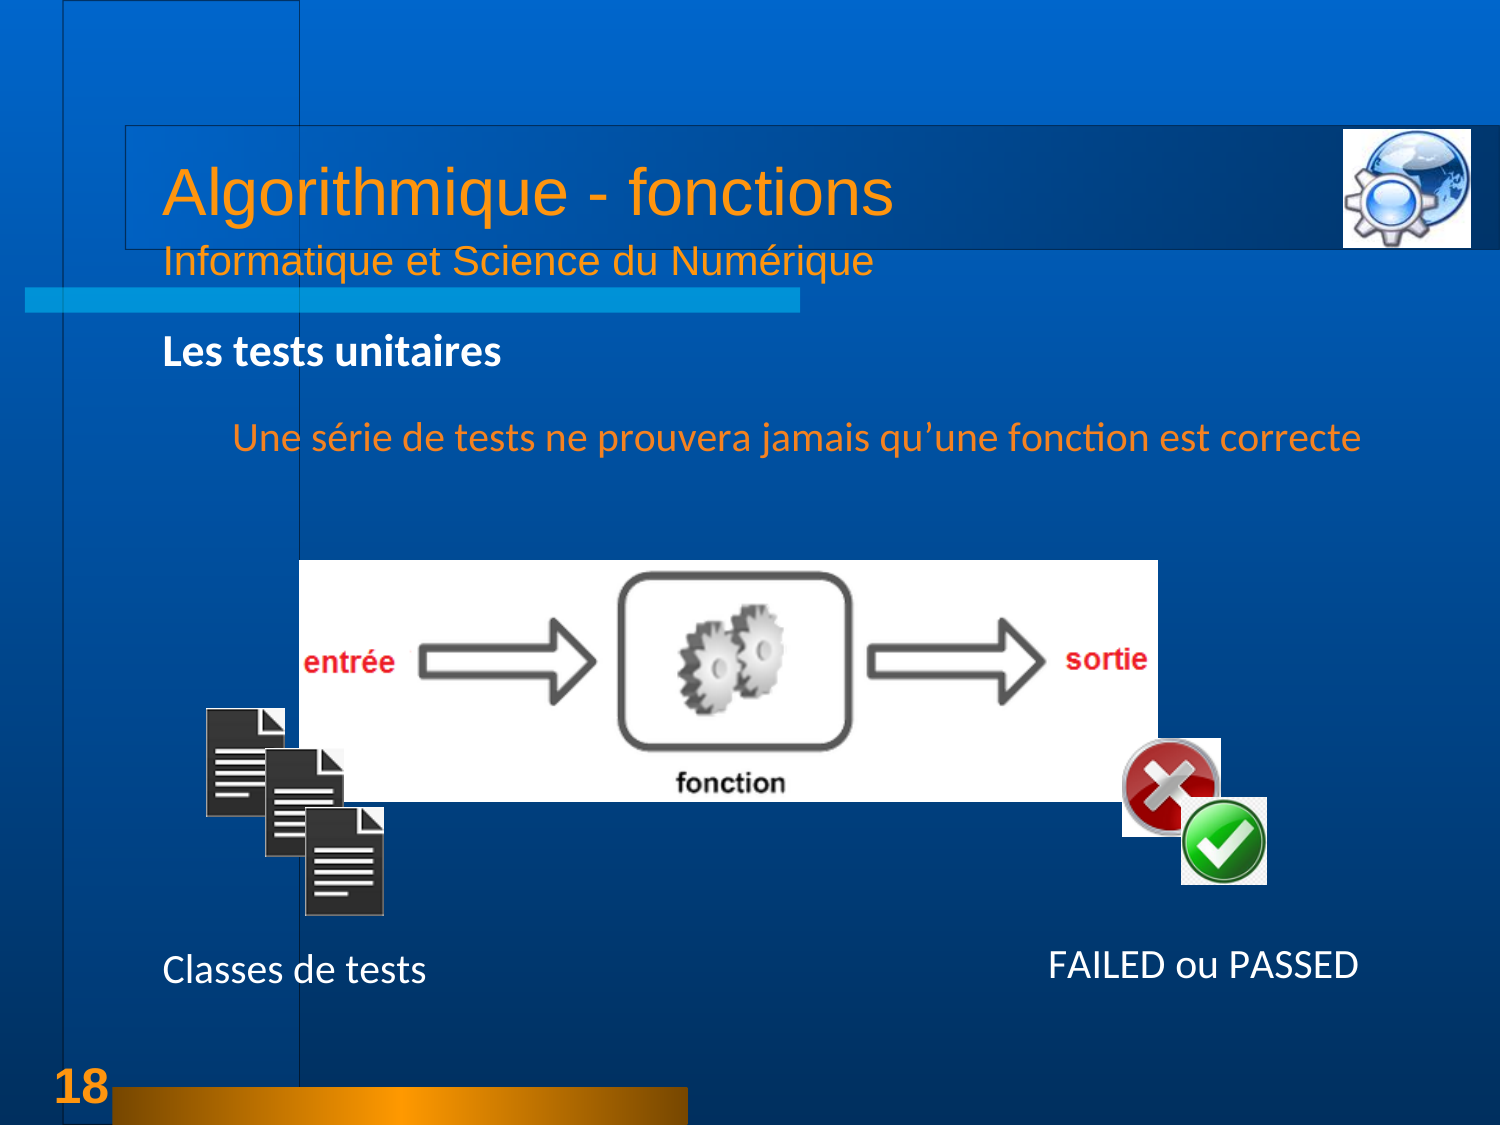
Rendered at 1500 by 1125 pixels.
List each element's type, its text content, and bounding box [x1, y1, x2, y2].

picture [1343, 129, 1471, 248]
text_box FAILED ou PASSED [1033, 939, 1418, 1004]
text_box Les tests unitaires Une série de tests ne prouvera jamais qu’une fonction est correcte [147, 324, 1447, 553]
text_box Classes de tests [147, 944, 532, 1010]
picture [206, 560, 1267, 916]
